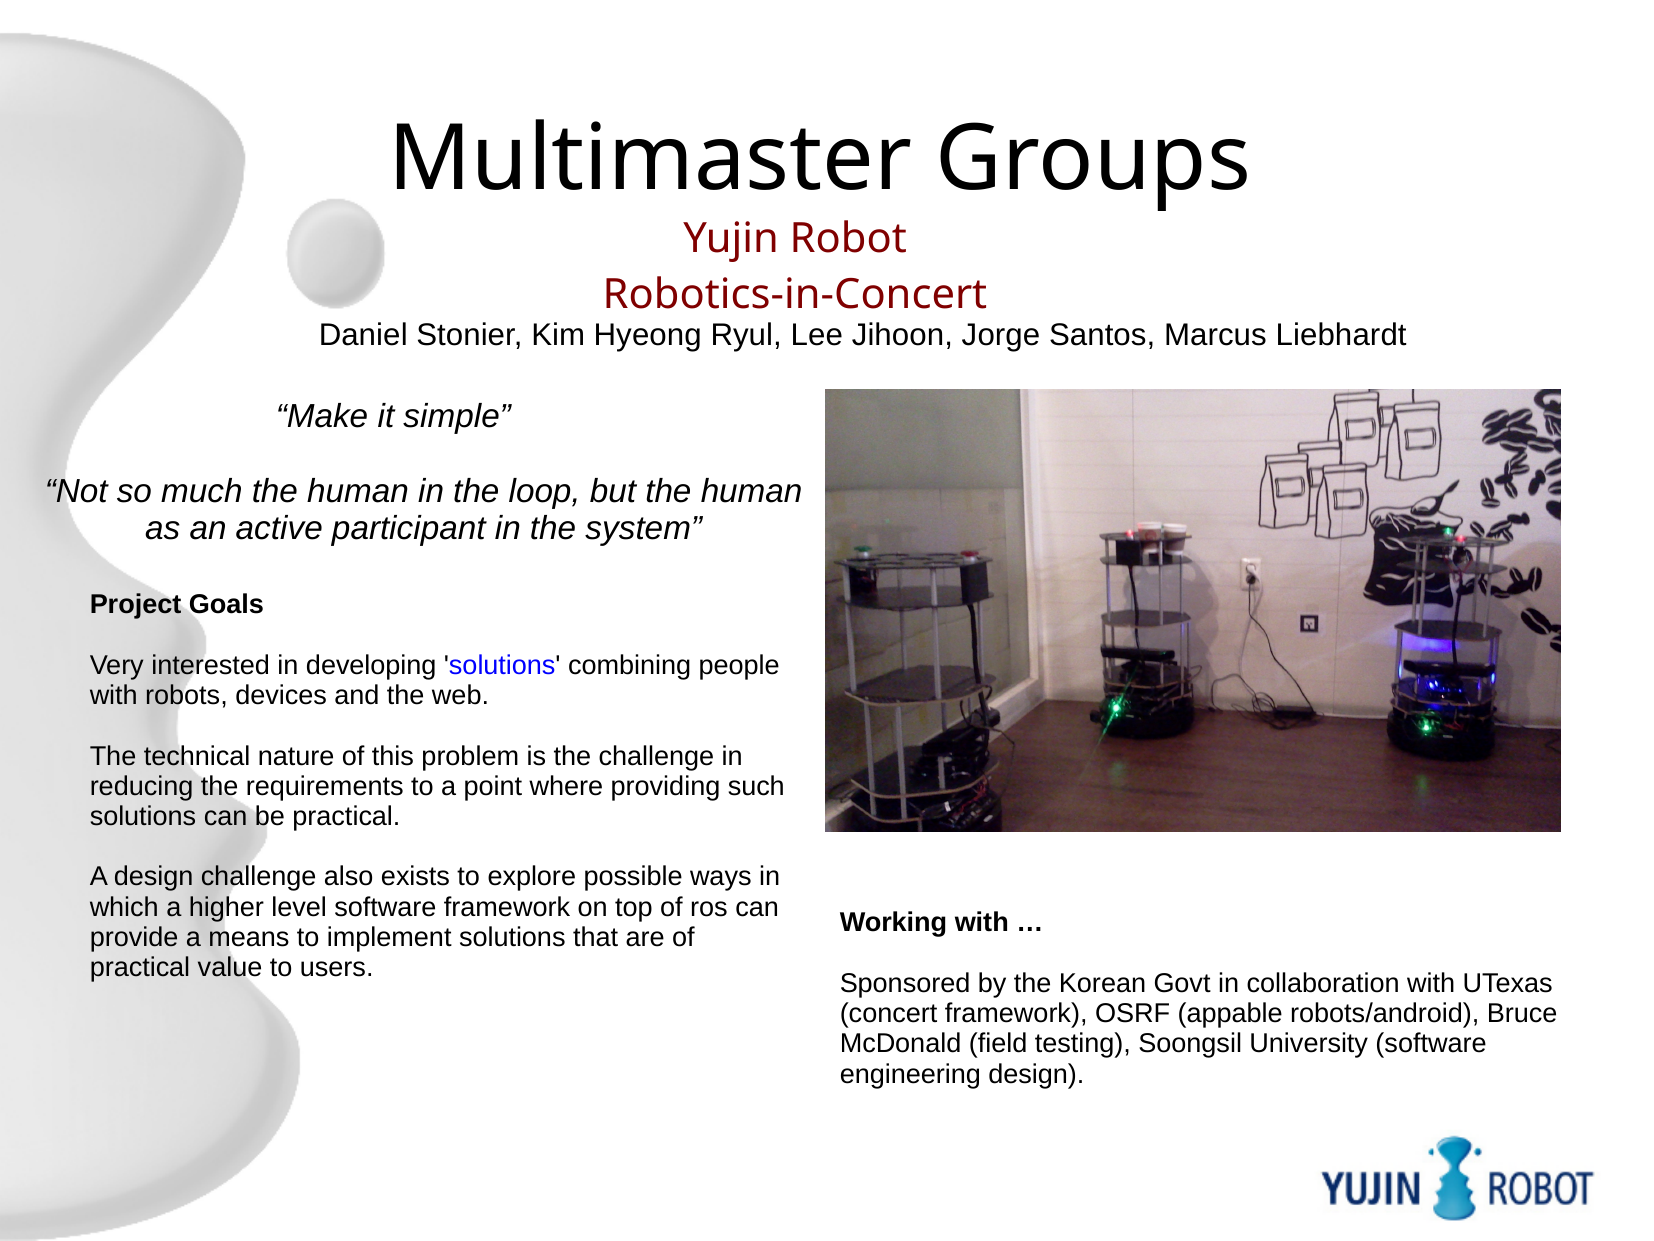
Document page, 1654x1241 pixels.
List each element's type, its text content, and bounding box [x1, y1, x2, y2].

title Multimaster Groups [287, 89, 1353, 220]
text_box Daniel Stonier, Kim Hyeong Ryul, Lee Jihoon, Jorge Santos, Marcus Liebhardt [121, 309, 1606, 373]
text_box Working with … Sponsored by the Korean Govt in collaboration with UTexas (concert framework), OSRF (appable robots/android), Bruce McDonald (field testing), Soongsil University (software engineering design). [825, 900, 1633, 1141]
picture [0, 0, 1654, 1241]
text_box “Not so much the human in the loop, but the human as an active participant in the system” [30, 465, 818, 554]
text_box “Make it simple” [261, 390, 526, 442]
text_box Project Goals Very interested in developing 'solutions' combining people with robots, devices and the web. The technical nature of this problem is the challenge in reducing the requirements to a point where providing such solutions can be practical. A design challenge also exists to explore possible ways in which a higher level software framework on top of ros can provide a means to implement solutions that are of practical value to users. [75, 581, 811, 1021]
text_box Yujin Robot Robotics-in-Concert [240, 199, 1351, 309]
